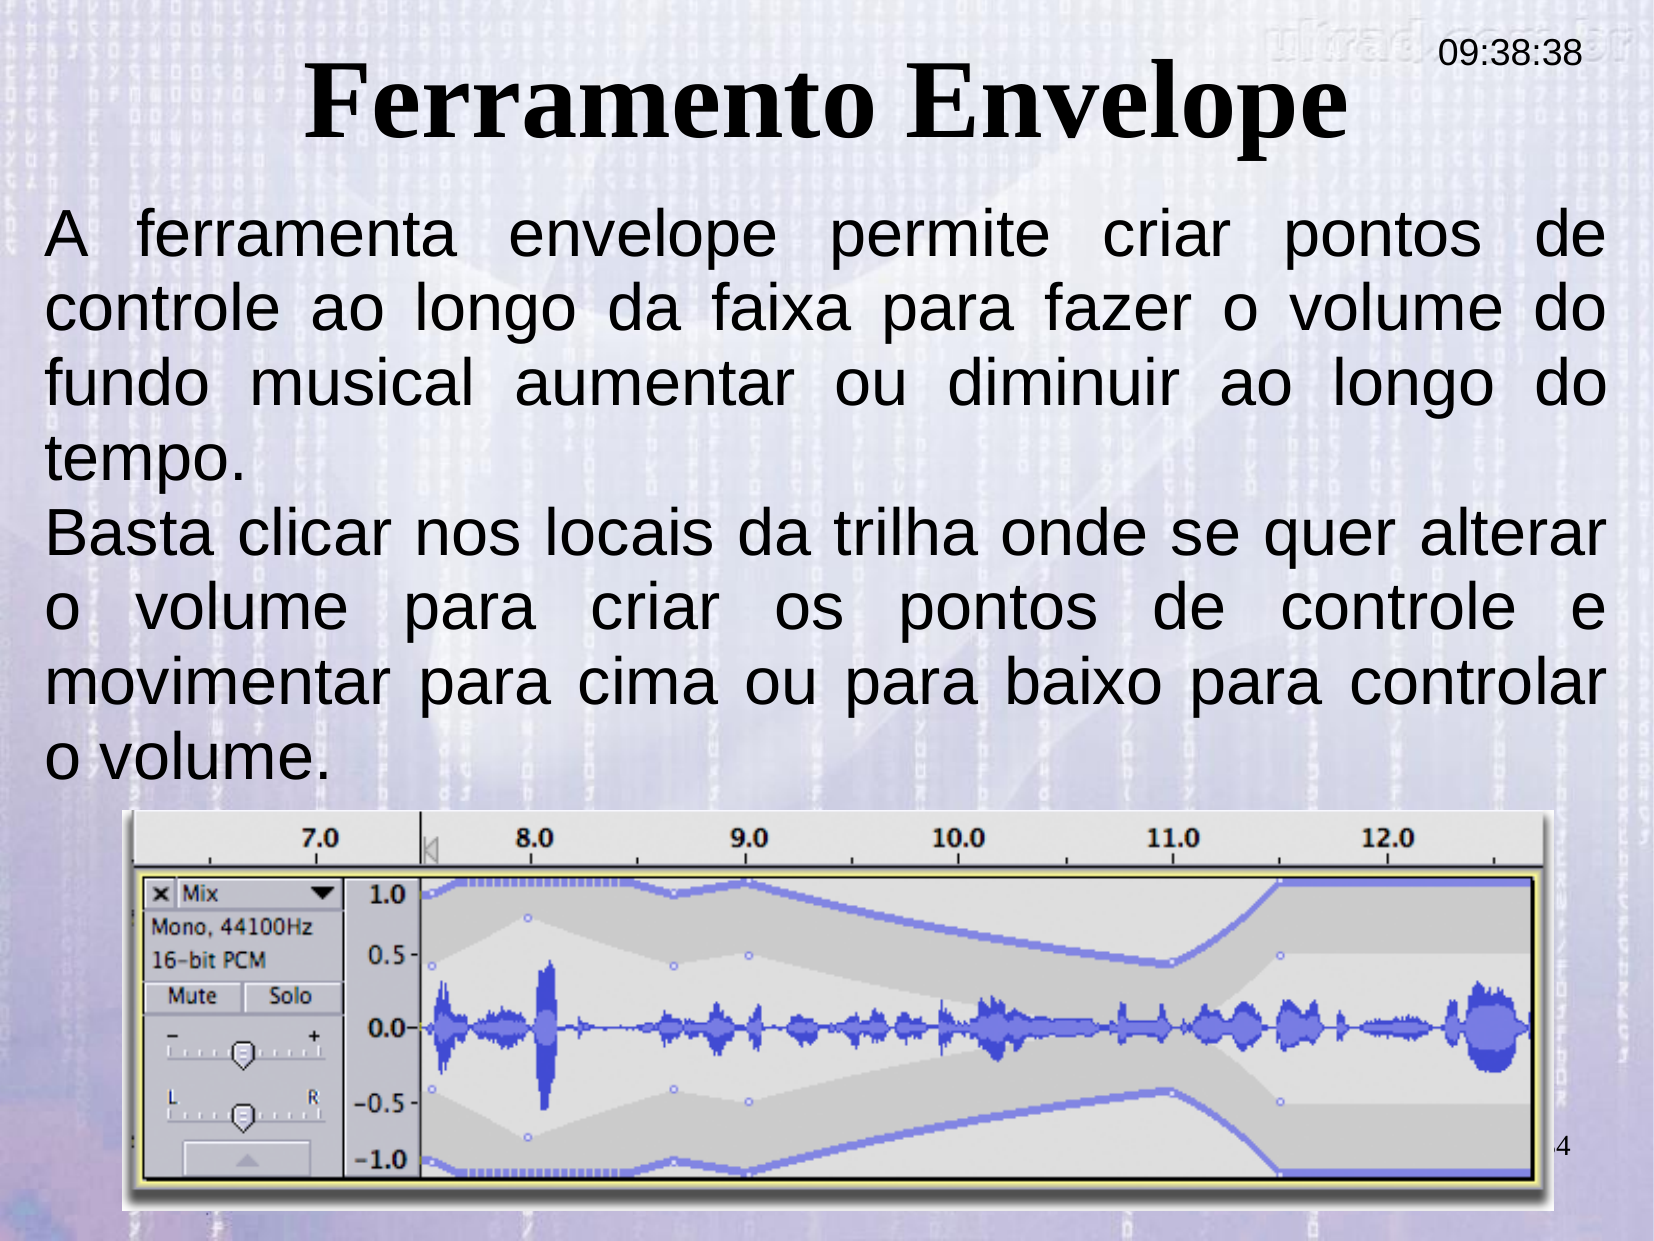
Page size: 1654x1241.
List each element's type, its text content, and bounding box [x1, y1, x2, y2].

picture [0, 0, 1654, 1241]
text_box A ferramenta envelope permite criar pontos de controle ao longo da faixa para fazer o volume do fundo musical aumentar ou diminuir ao longo do tempo. Basta clicar nos locais da trilha onde se quer alterar o volume para criar os pontos de controle e movimentar para cima ou para baixo para controlar o volume. [29, 188, 1625, 802]
text_box Ferramento Envelope [29, 29, 1625, 188]
text_box 12:04:18 [1423, 23, 1631, 94]
